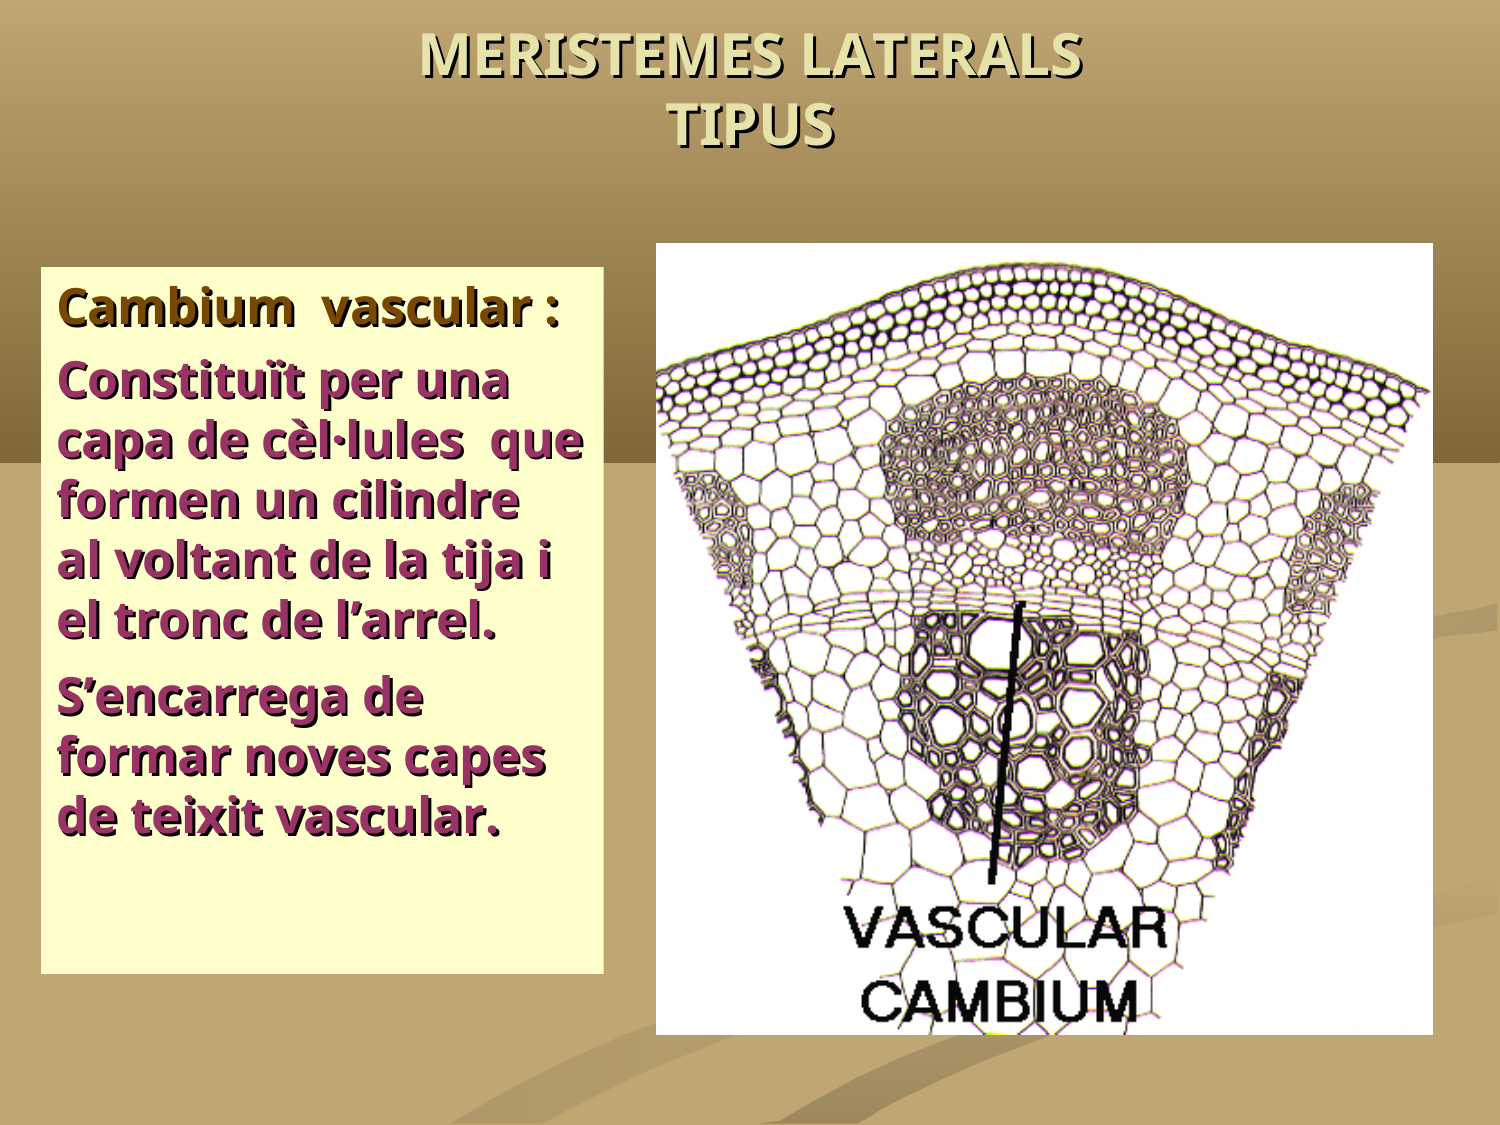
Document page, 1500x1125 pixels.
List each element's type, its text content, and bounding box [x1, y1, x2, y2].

text_box [656, 243, 1433, 1035]
list Cambium vascular : Constituït per una capa de cèl·lules que formen un cilindre al voltant de la tija i el tronc de l’arrel. S’encarrega de formar noves capes de teixit vascular. [41, 267, 604, 974]
title MERISTEMES LATERALS TIPUS [0, 0, 1500, 175]
